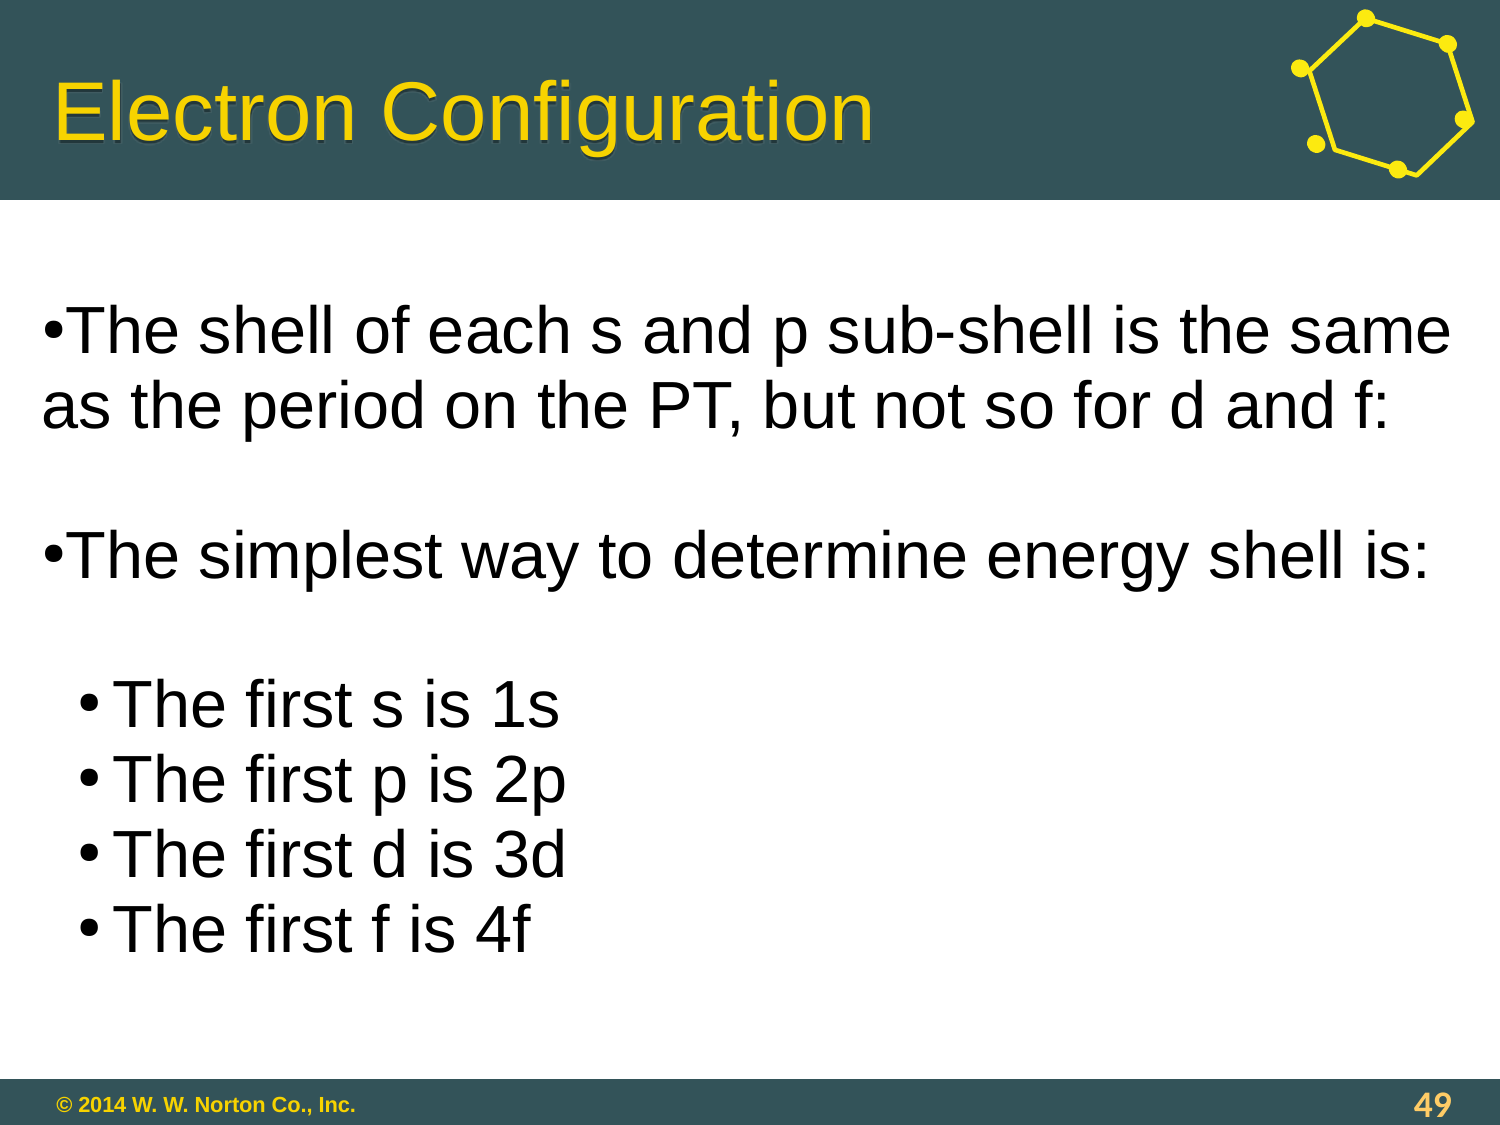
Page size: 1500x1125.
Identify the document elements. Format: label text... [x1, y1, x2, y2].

text_box The shell of each s and p sub-shell is the same as the period on the PT, but not so for d and f: The simplest way to determine energy shell is: The first s is 1s The first p is 2p The first d is 3d The first f is 4f [41, 224, 1471, 1036]
slide_number <number> [1390, 1076, 1468, 1125]
title Electron Configuration [37, 19, 1118, 195]
